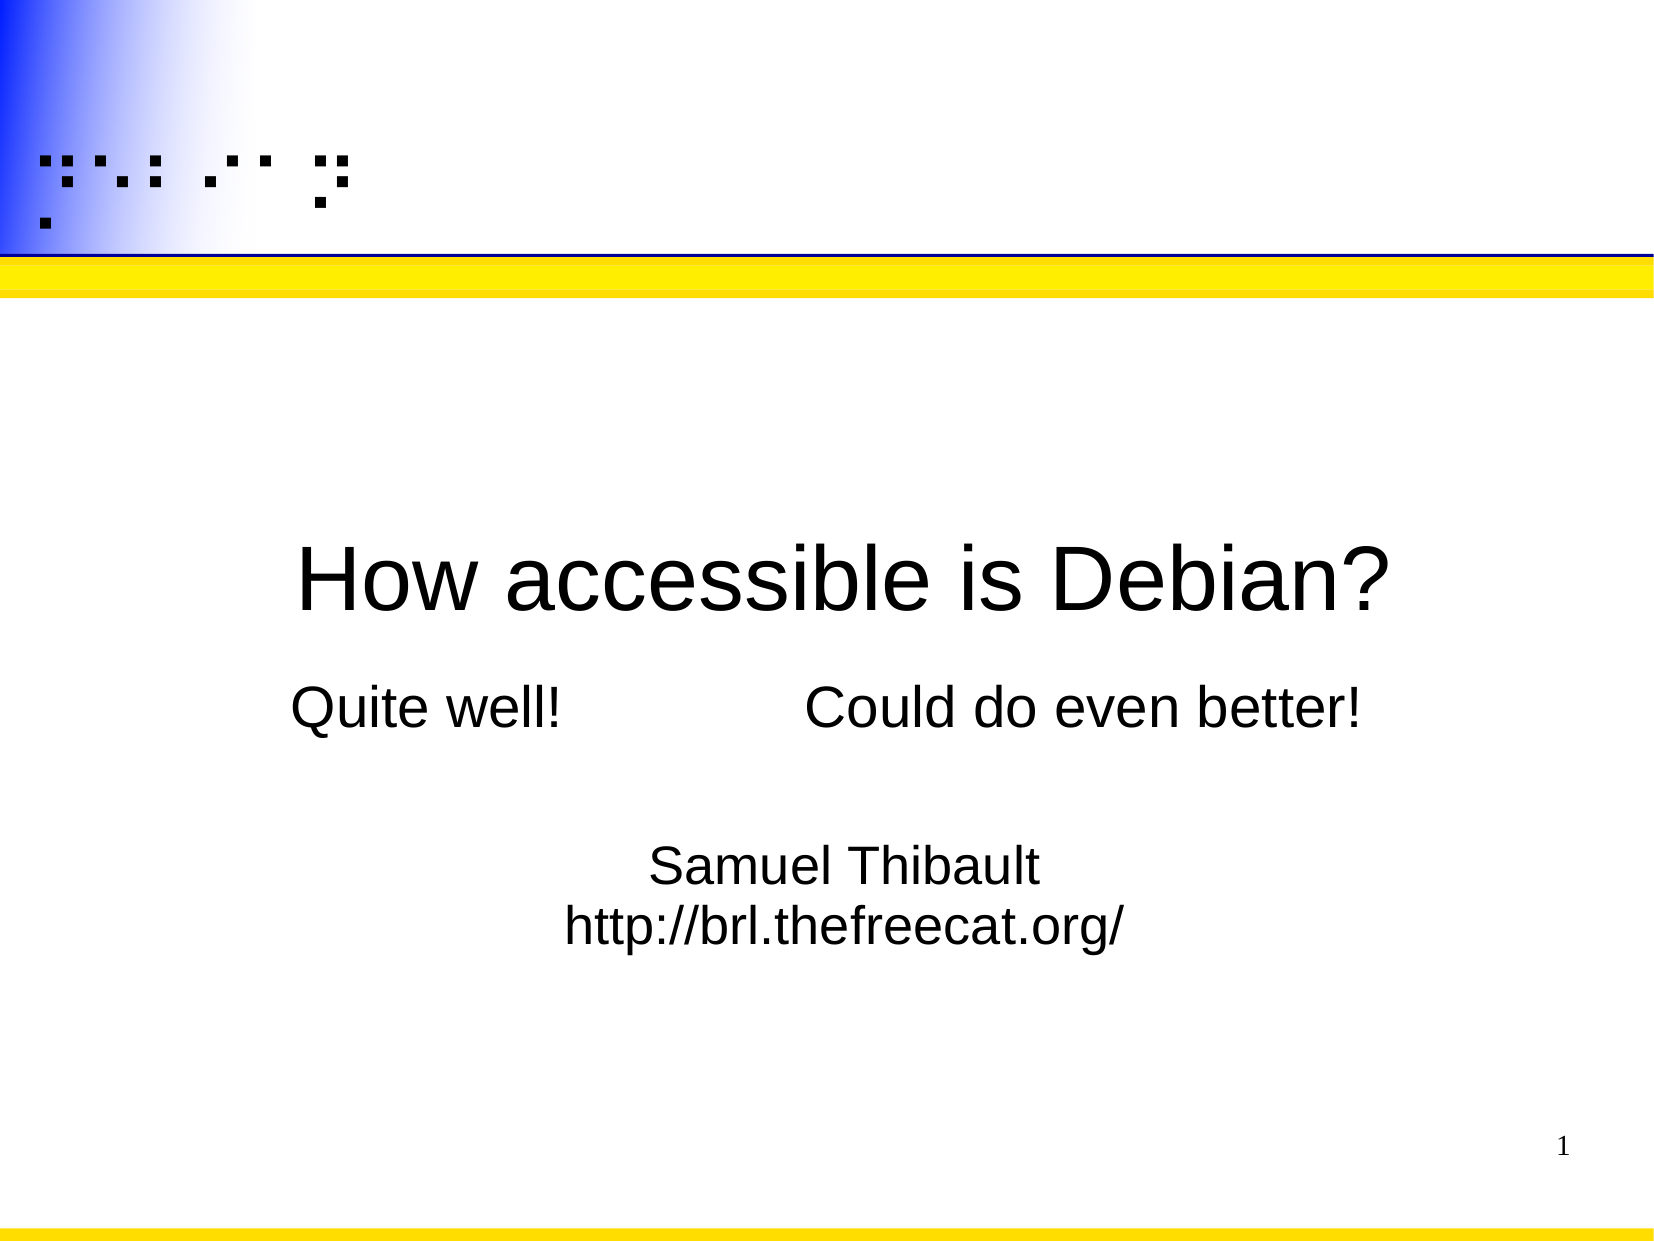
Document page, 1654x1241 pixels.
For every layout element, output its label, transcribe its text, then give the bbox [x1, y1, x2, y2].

text_box Could do even better! [789, 667, 1390, 748]
subtitle How accessible is Debian? Samuel Thibault http://brl.thefreecat.org/ [82, 307, 1571, 1117]
text_box Quite well! [276, 667, 587, 748]
